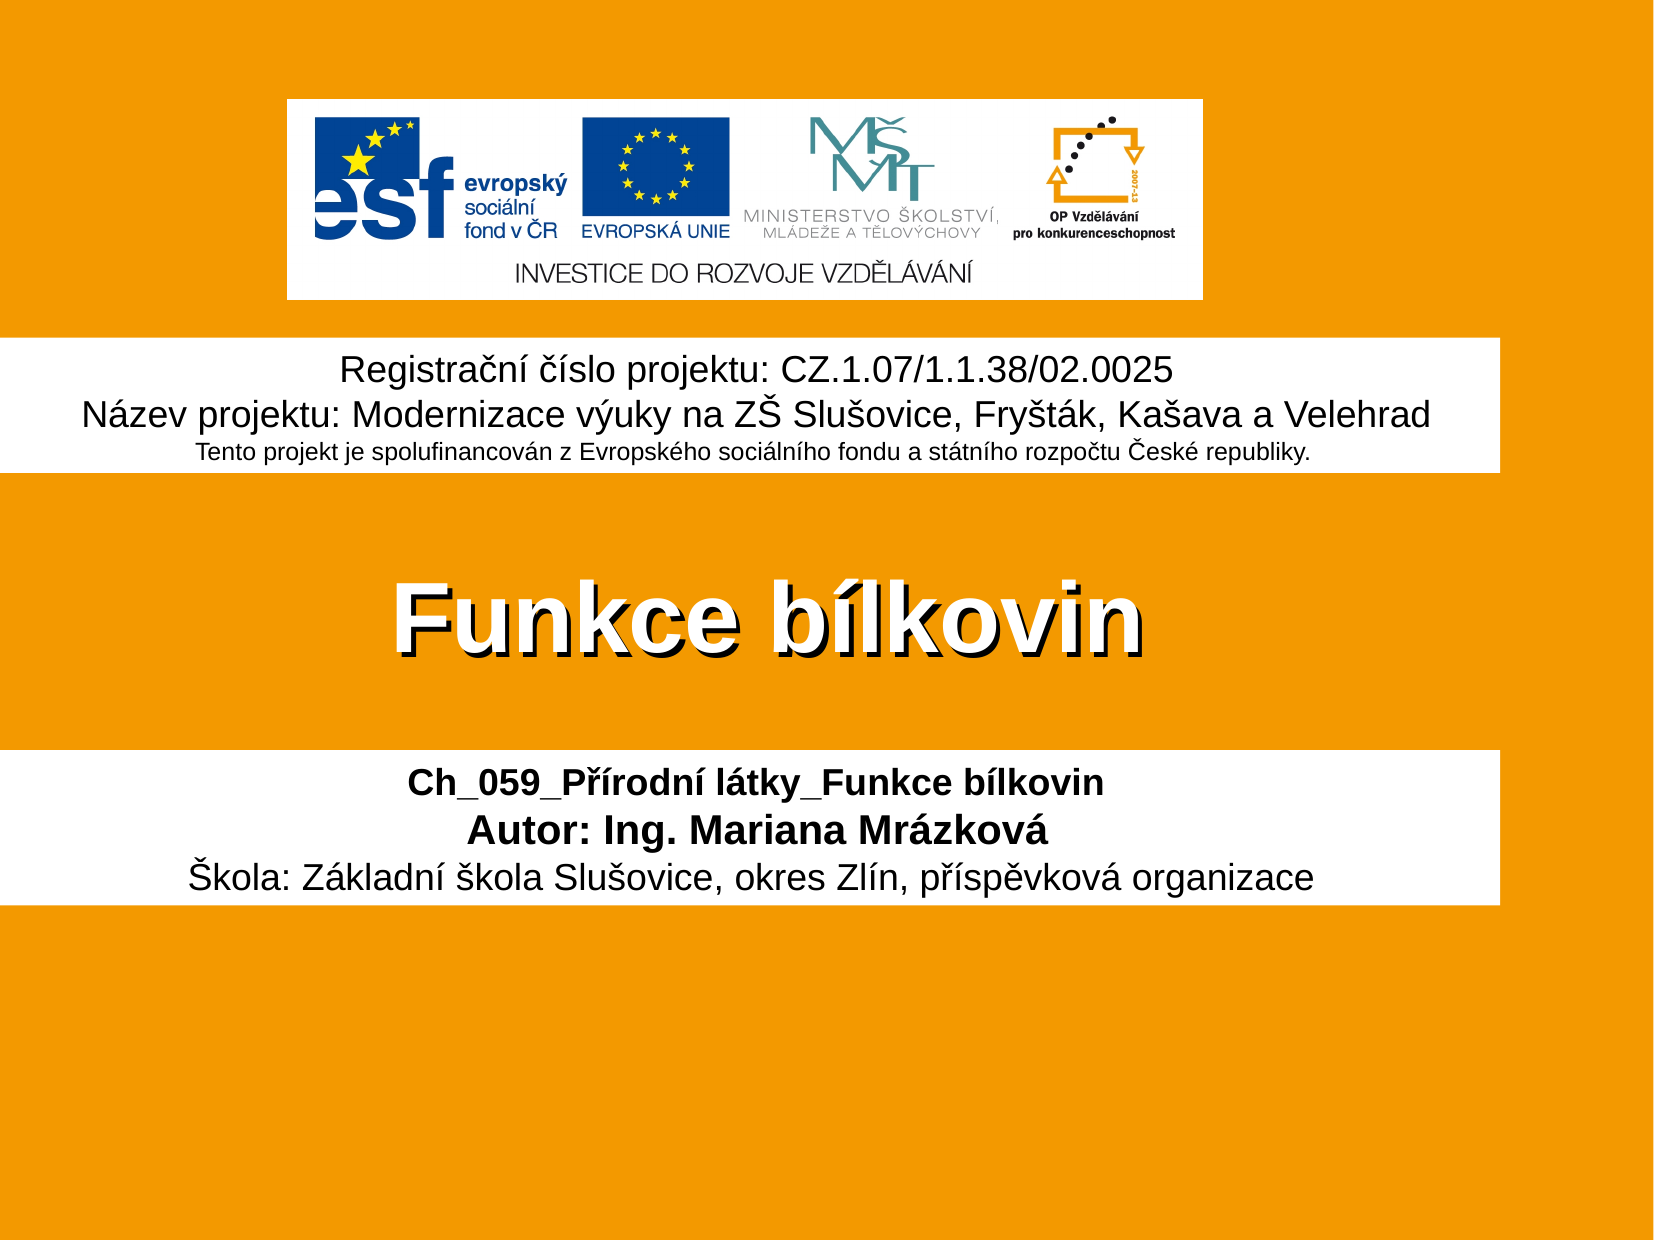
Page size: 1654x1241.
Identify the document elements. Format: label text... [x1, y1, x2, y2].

title Funkce bílkovin [112, 537, 1388, 688]
text_box Ch_059_Přírodní látky_Funkce bílkovin Autor: Ing. Mariana Mrázková Škola: Základní škola Slušovice, okres Zlín, příspěvková organizace [0, 750, 1501, 906]
picture [287, 99, 1203, 300]
text_box Registrační číslo projektu: CZ.1.07/1.1.38/02.0025 Název projektu: Modernizace výuky na ZŠ Slušovice, Fryšták, Kašava a Velehrad Tento projekt je spolufinancován z Evropského sociálního fondu a státního rozpočtu České republiky. [0, 337, 1501, 473]
